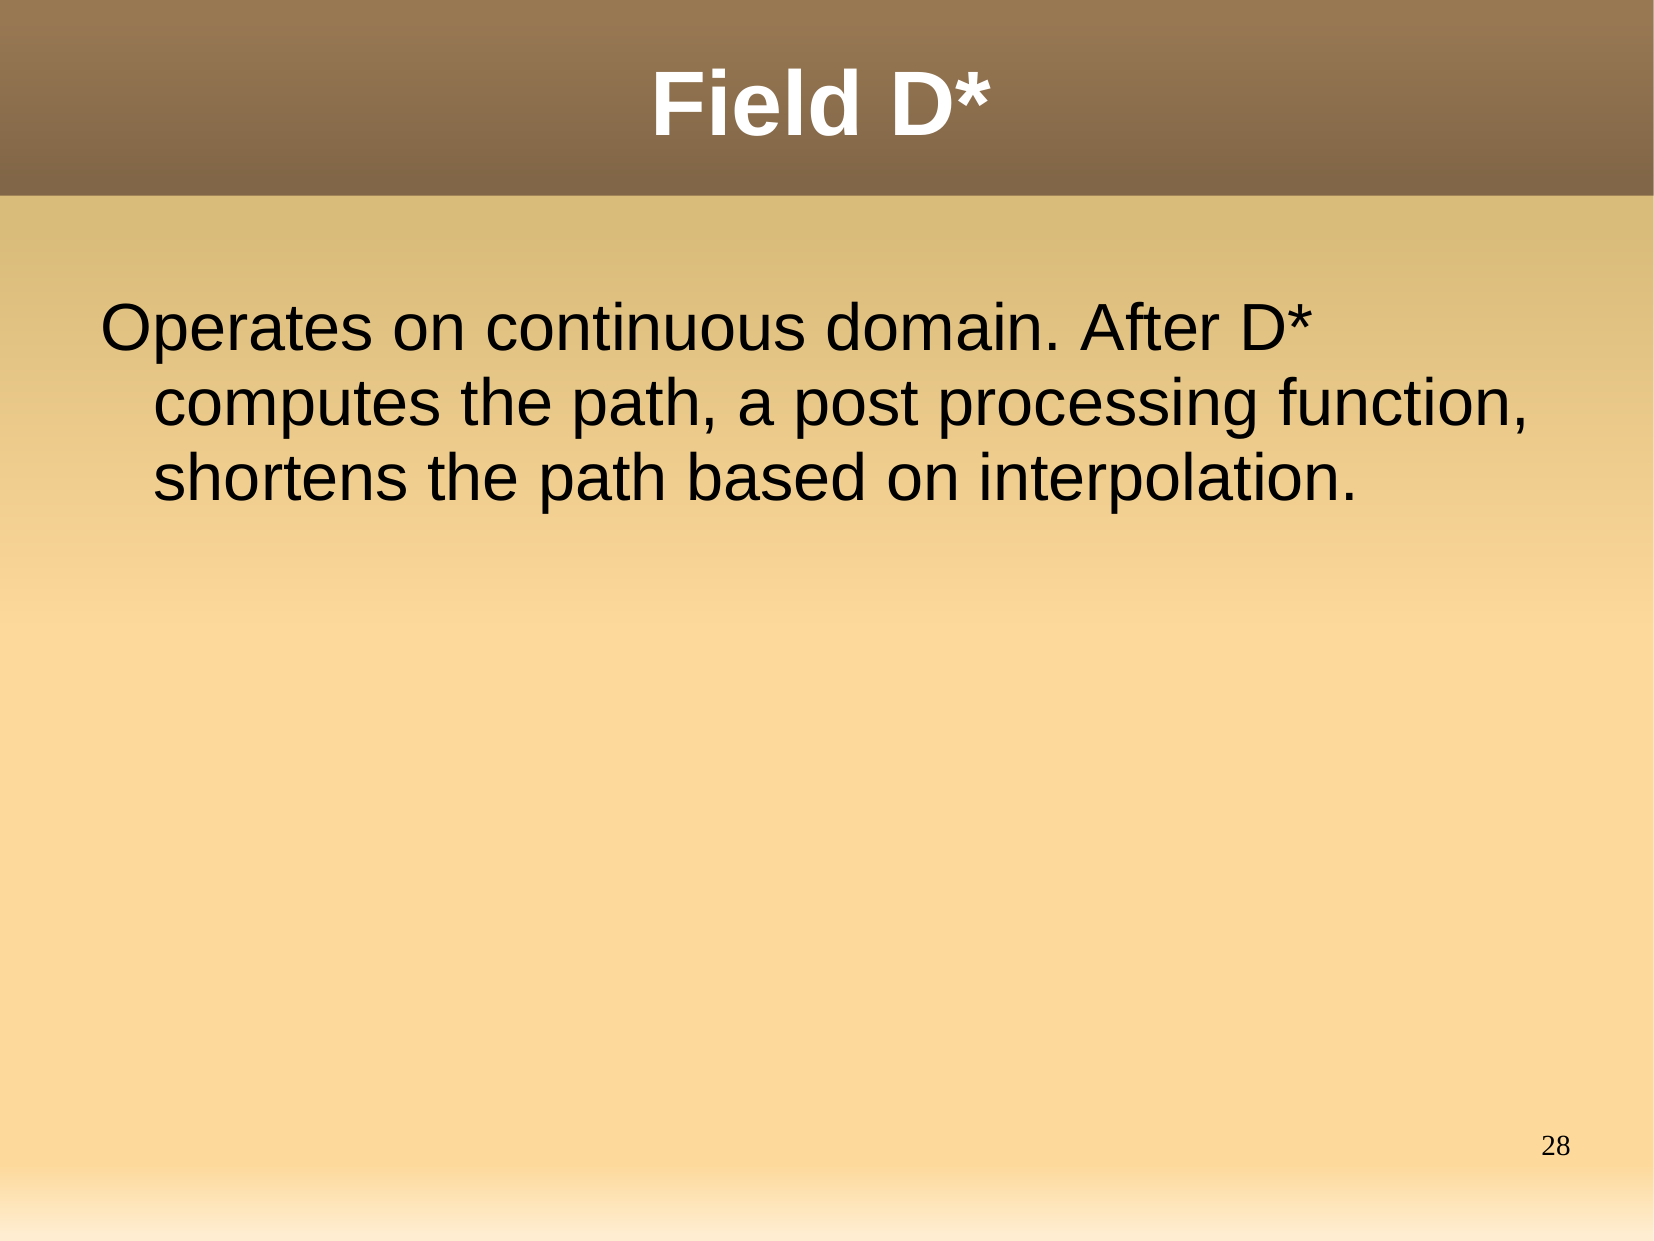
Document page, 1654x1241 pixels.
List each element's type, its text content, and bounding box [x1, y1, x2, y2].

title Field D* [76, 7, 1565, 200]
list Operates on continuous domain. After D* computes the path, a post processing function, shortens the path based on interpolation. [82, 290, 1571, 1094]
picture [0, 0, 1654, 1241]
